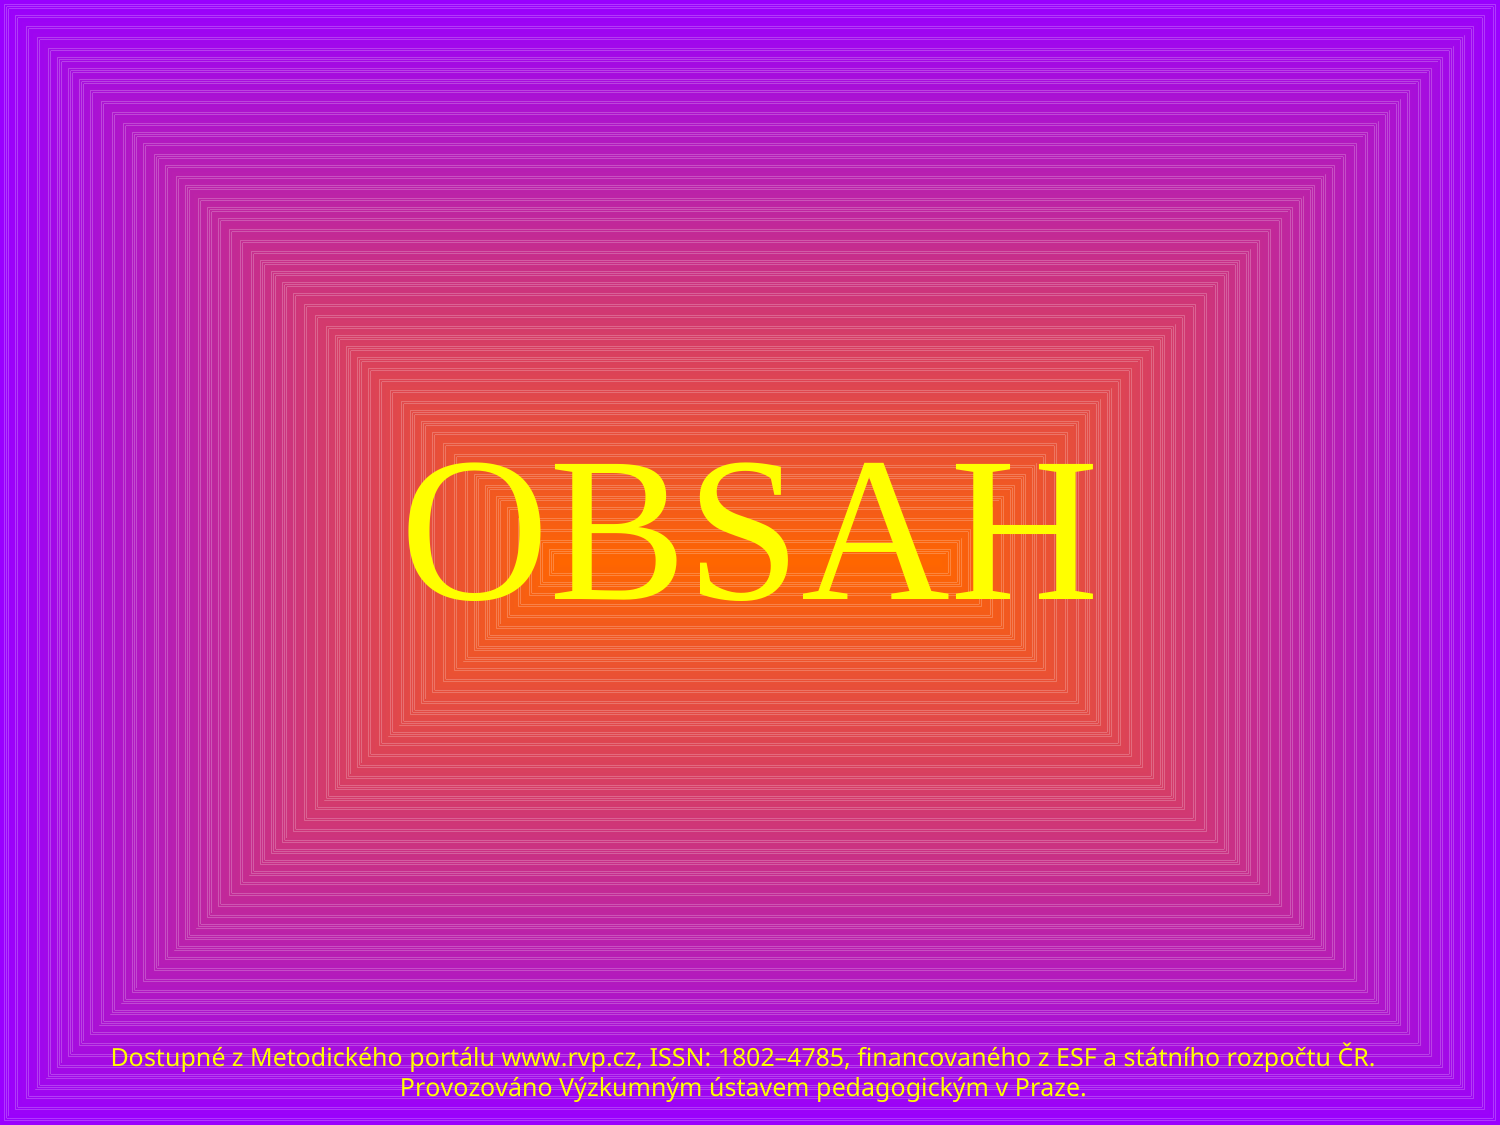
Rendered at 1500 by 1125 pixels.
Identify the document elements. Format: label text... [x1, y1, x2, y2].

text_box Dostupné z Metodického portálu www.rvp.cz, ISSN: 1802–4785, financovaného z ESF a státního rozpočtu ČR. Provozováno Výzkumným ústavem pedagogickým v Praze. [35, 1041, 1454, 1102]
text_box OBSAH [0, 385, 1500, 649]
